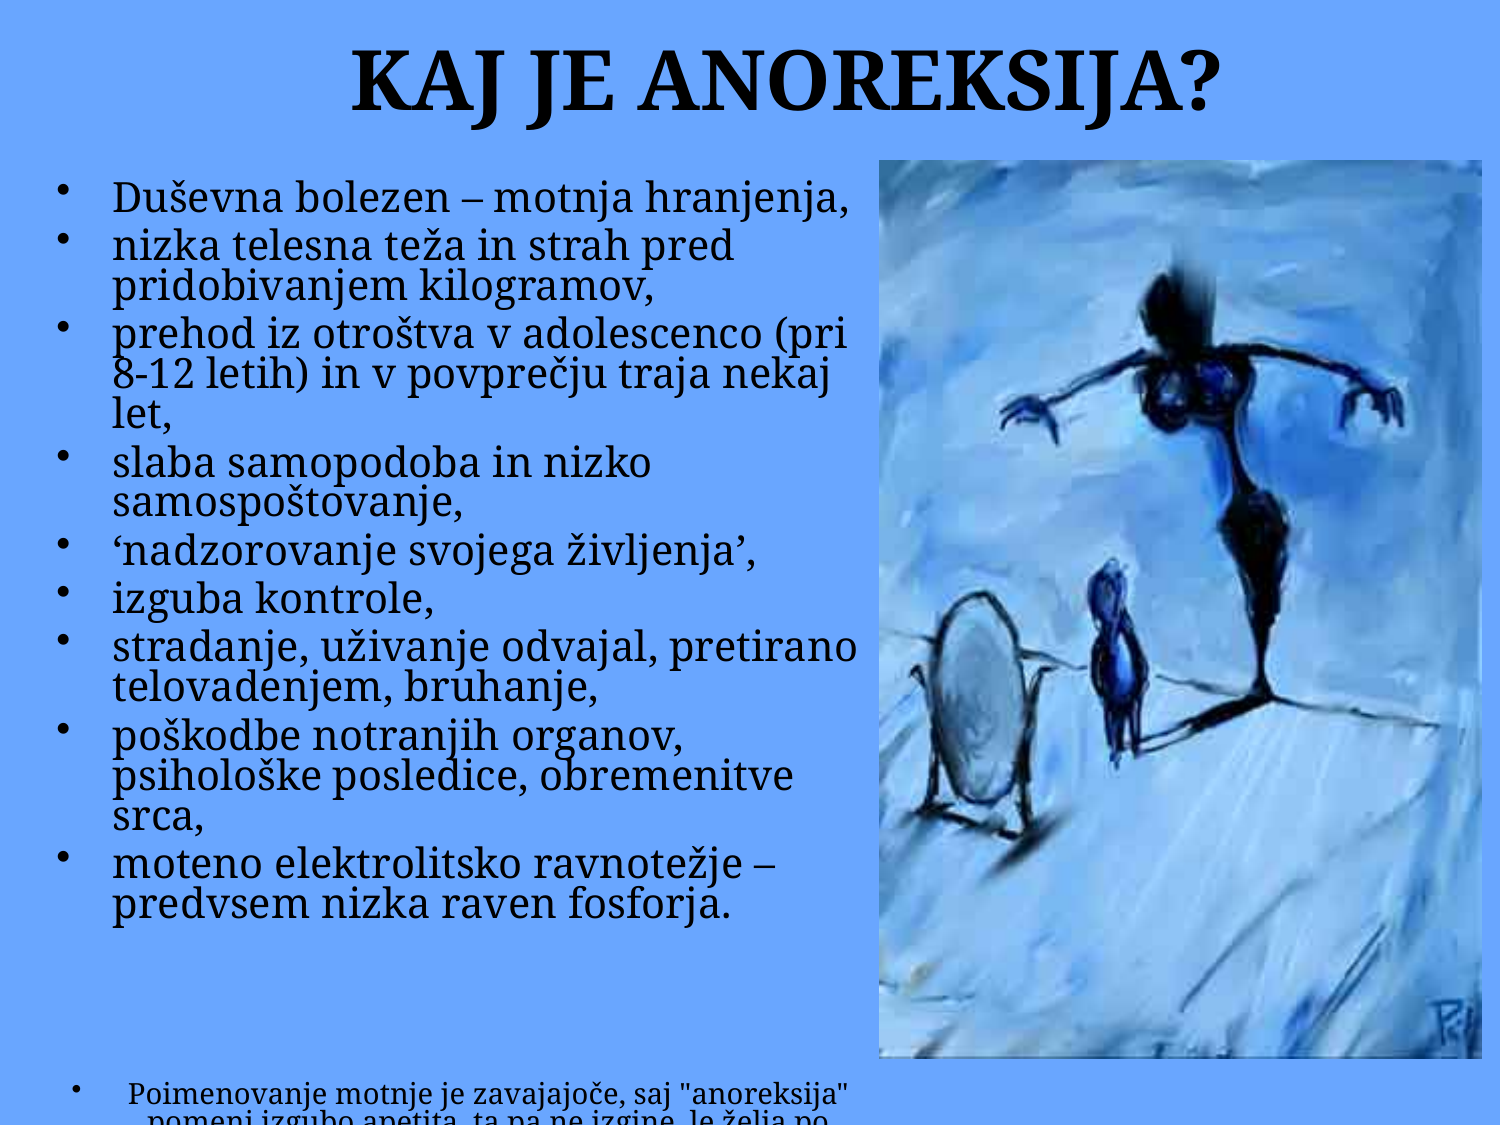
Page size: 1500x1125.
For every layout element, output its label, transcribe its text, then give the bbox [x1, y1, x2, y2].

picture [879, 160, 1482, 1059]
list Duševna bolezen – motnja hranjenja, nizka telesna teža in strah pred pridobivanjem kilogramov, prehod iz otroštva v adolescenco (pri 8-12 letih) in v povprečju traja nekaj let, slaba samopodoba in nizko samospoštovanje, ‘nadzorovanje svojega življenja’, izguba kontrole, stradanje, uživanje odvajal, pretirano telovadenjem, bruhanje, poškodbe notranjih organov, psihološke posledice, obremenitve srca, moteno elektrolitsko ravnotežje – predvsem nizka raven fosforja. Poimenovanje motnje je zavajajoče, saj "anoreksija" pomeni izgubo apetita, ta pa ne izgine, le želja po nadzoru zaužite hrane je pretirana. [41, 172, 880, 1083]
text_box KAJ JE ANOREKSIJA? [112, 30, 1463, 161]
